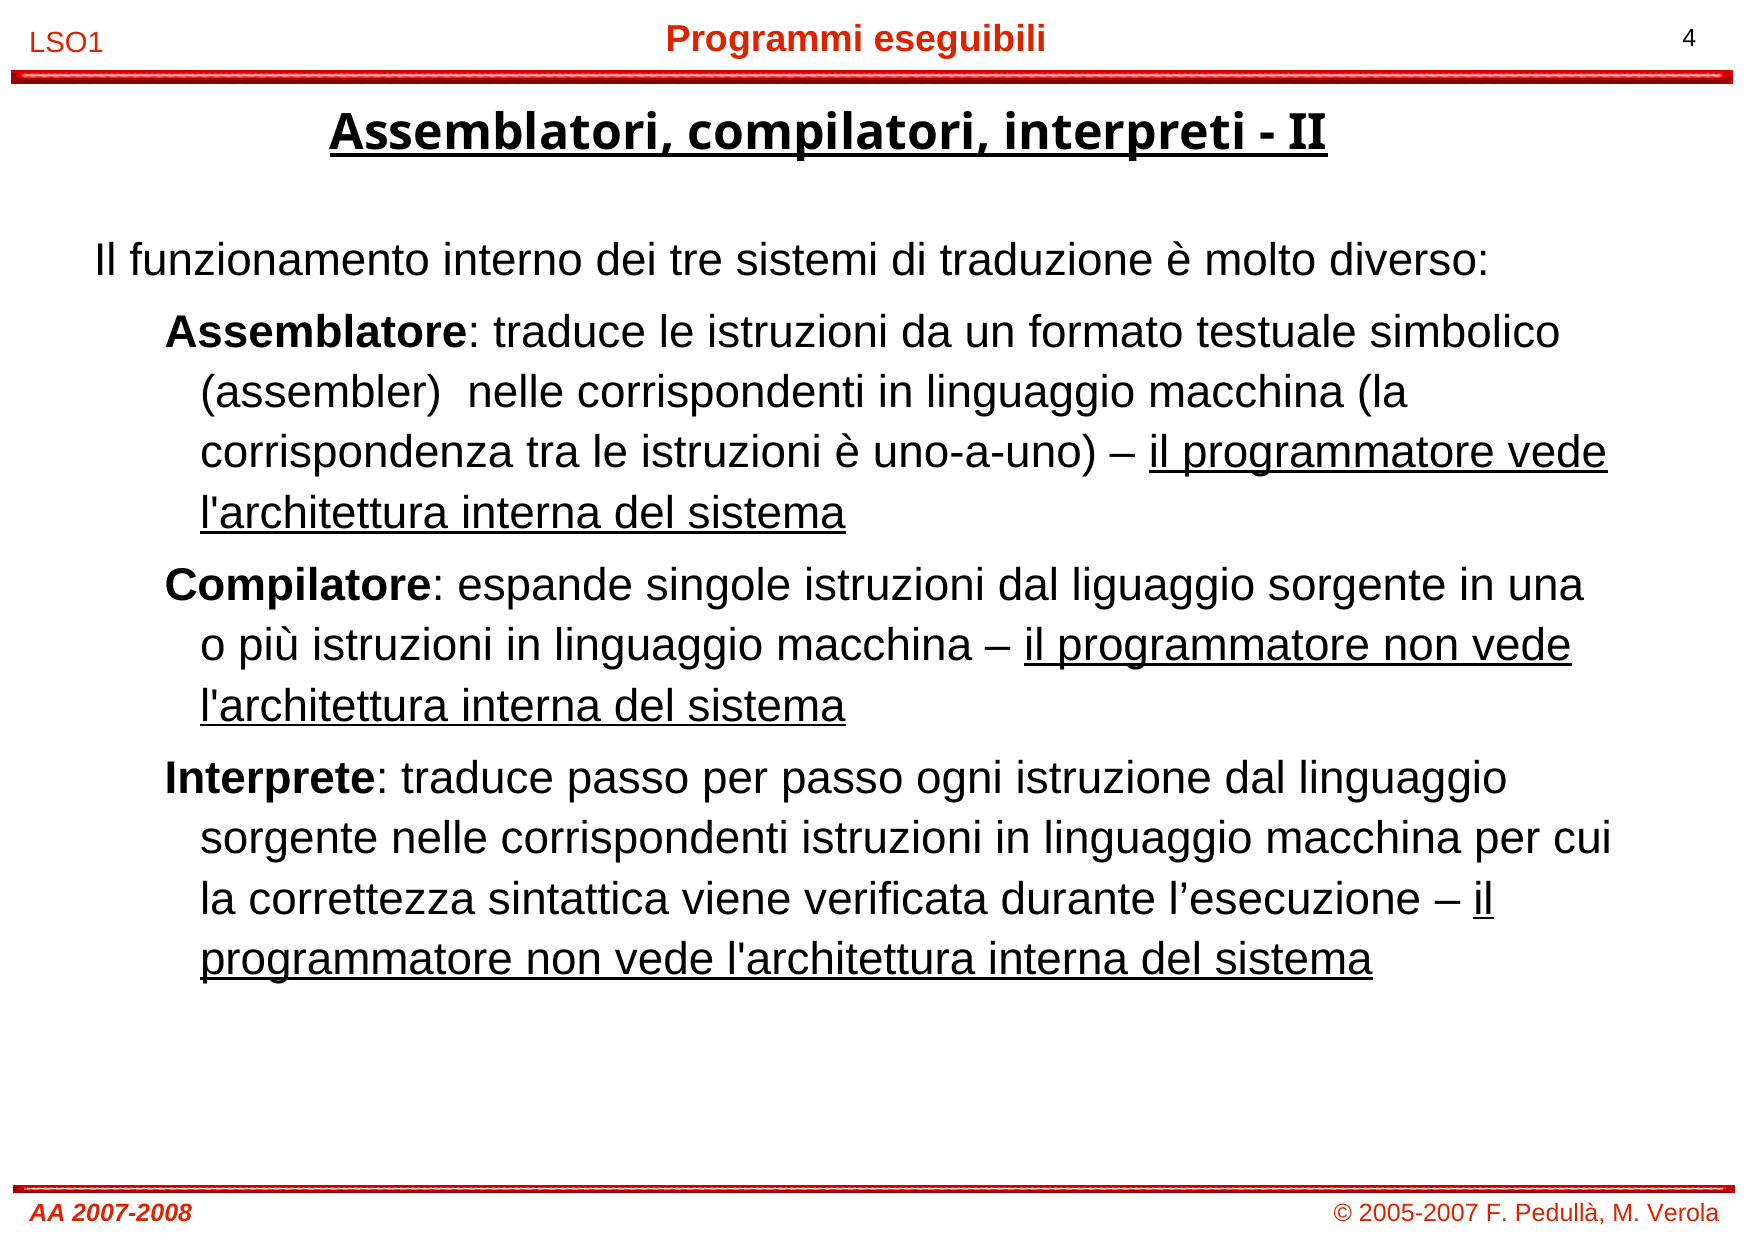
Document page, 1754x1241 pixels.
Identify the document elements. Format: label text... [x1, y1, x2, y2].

picture [11, 70, 1733, 84]
title Assemblatori, compilatori, interpreti - II [329, 84, 1425, 180]
picture [13, 1185, 1735, 1193]
list Il funzionamento interno dei tre sistemi di traduzione è molto diverso: Assemblatore: traduce le istruzioni da un formato testuale simbolico (assembler) nelle corrispondenti in linguaggio macchina (la corrispondenza tra le istruzioni è uno-a-uno) – il programmatore vede l'architettura interna del sistema Compilatore: espande singole istruzioni dal liguaggio sorgente in una o più istruzioni in linguaggio macchina – il programmatore non vede l'architettura interna del sistema Interprete: traduce passo per passo ogni istruzione dal linguaggio sorgente nelle corrispondenti istruzioni in linguaggio macchina per cui la correttezza sintattica viene verificata durante l’esecuzione – il programmatore non vede l'architettura interna del sistema [93, 230, 1614, 1094]
